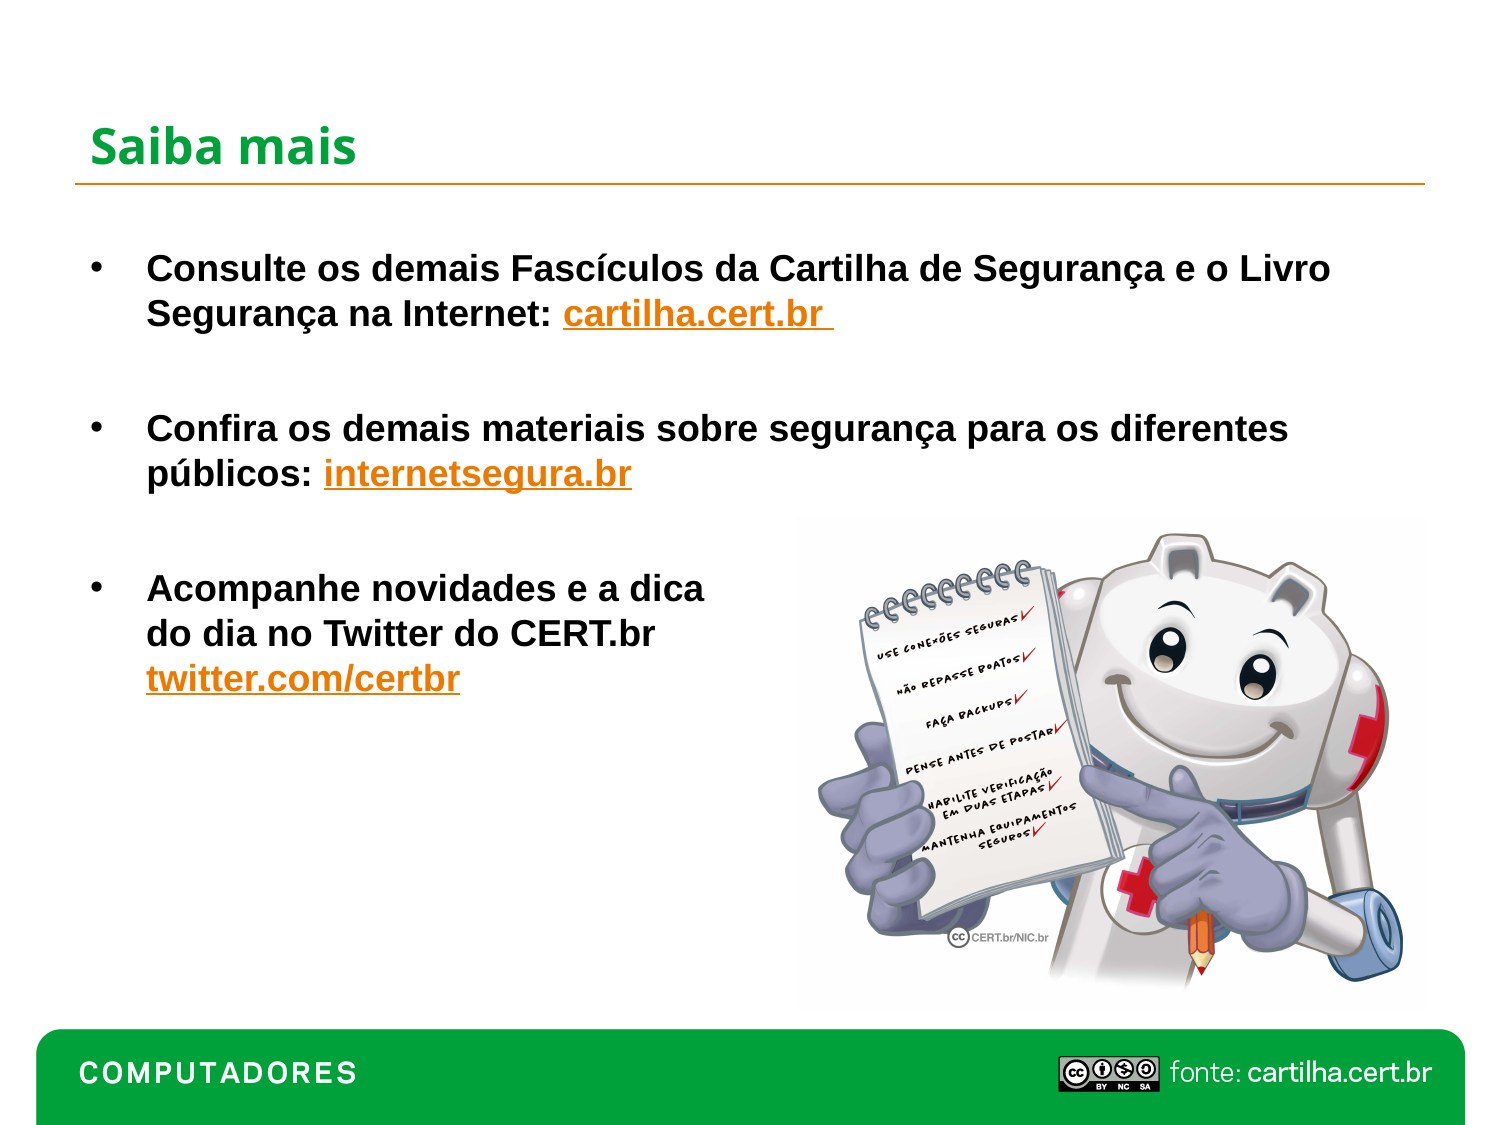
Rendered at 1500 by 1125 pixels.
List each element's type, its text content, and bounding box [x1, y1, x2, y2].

picture [0, 0, 1500, 1125]
title Saiba mais [75, 54, 1425, 182]
list Consulte os demais Fascículos da Cartilha de Segurança e o Livro Segurança na Internet: cartilha.cert.br Confira os demais materiais sobre segurança para os diferentes públicos: internetsegura.br Acompanhe novidades e a dica do dia no Twitter do CERT.br twitter.com/certbr [75, 236, 1425, 979]
